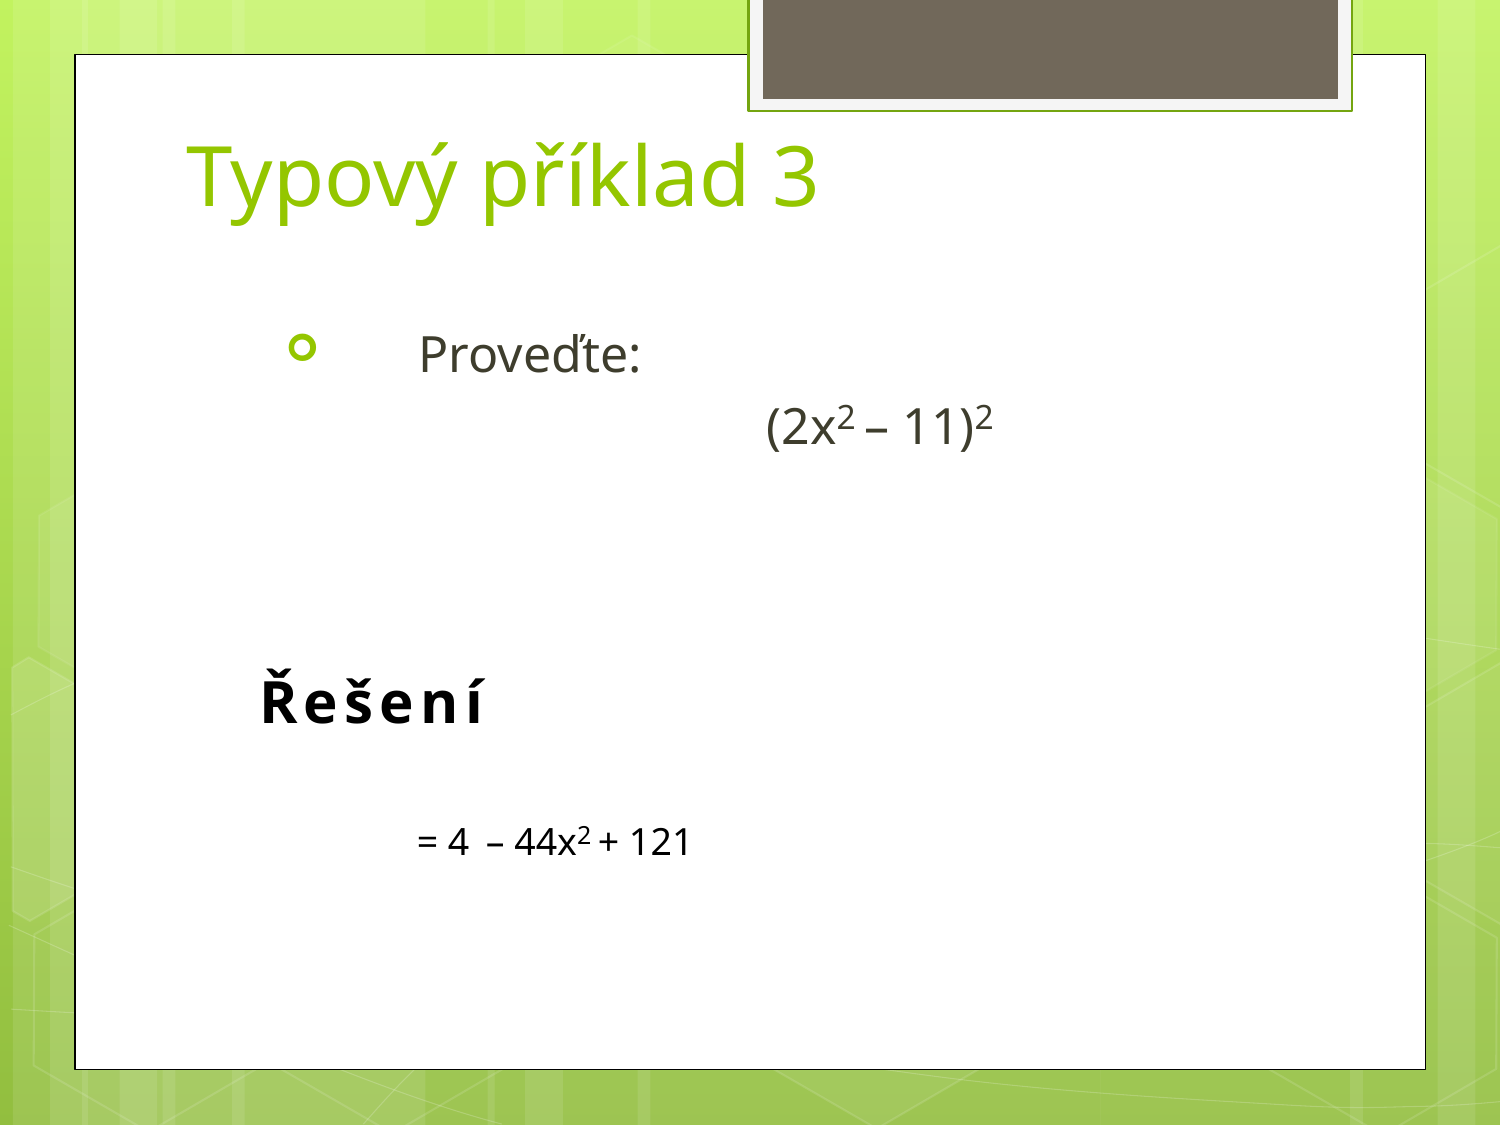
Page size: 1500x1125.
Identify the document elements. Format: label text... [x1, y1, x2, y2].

title Typový příklad 3 [171, 42, 1415, 231]
text_box Řešení [244, 658, 498, 743]
text_box = 4 – 44x2 + 121 [289, 810, 709, 871]
list Proveďte: (2x2 – 11)2 [64, 314, 1415, 509]
